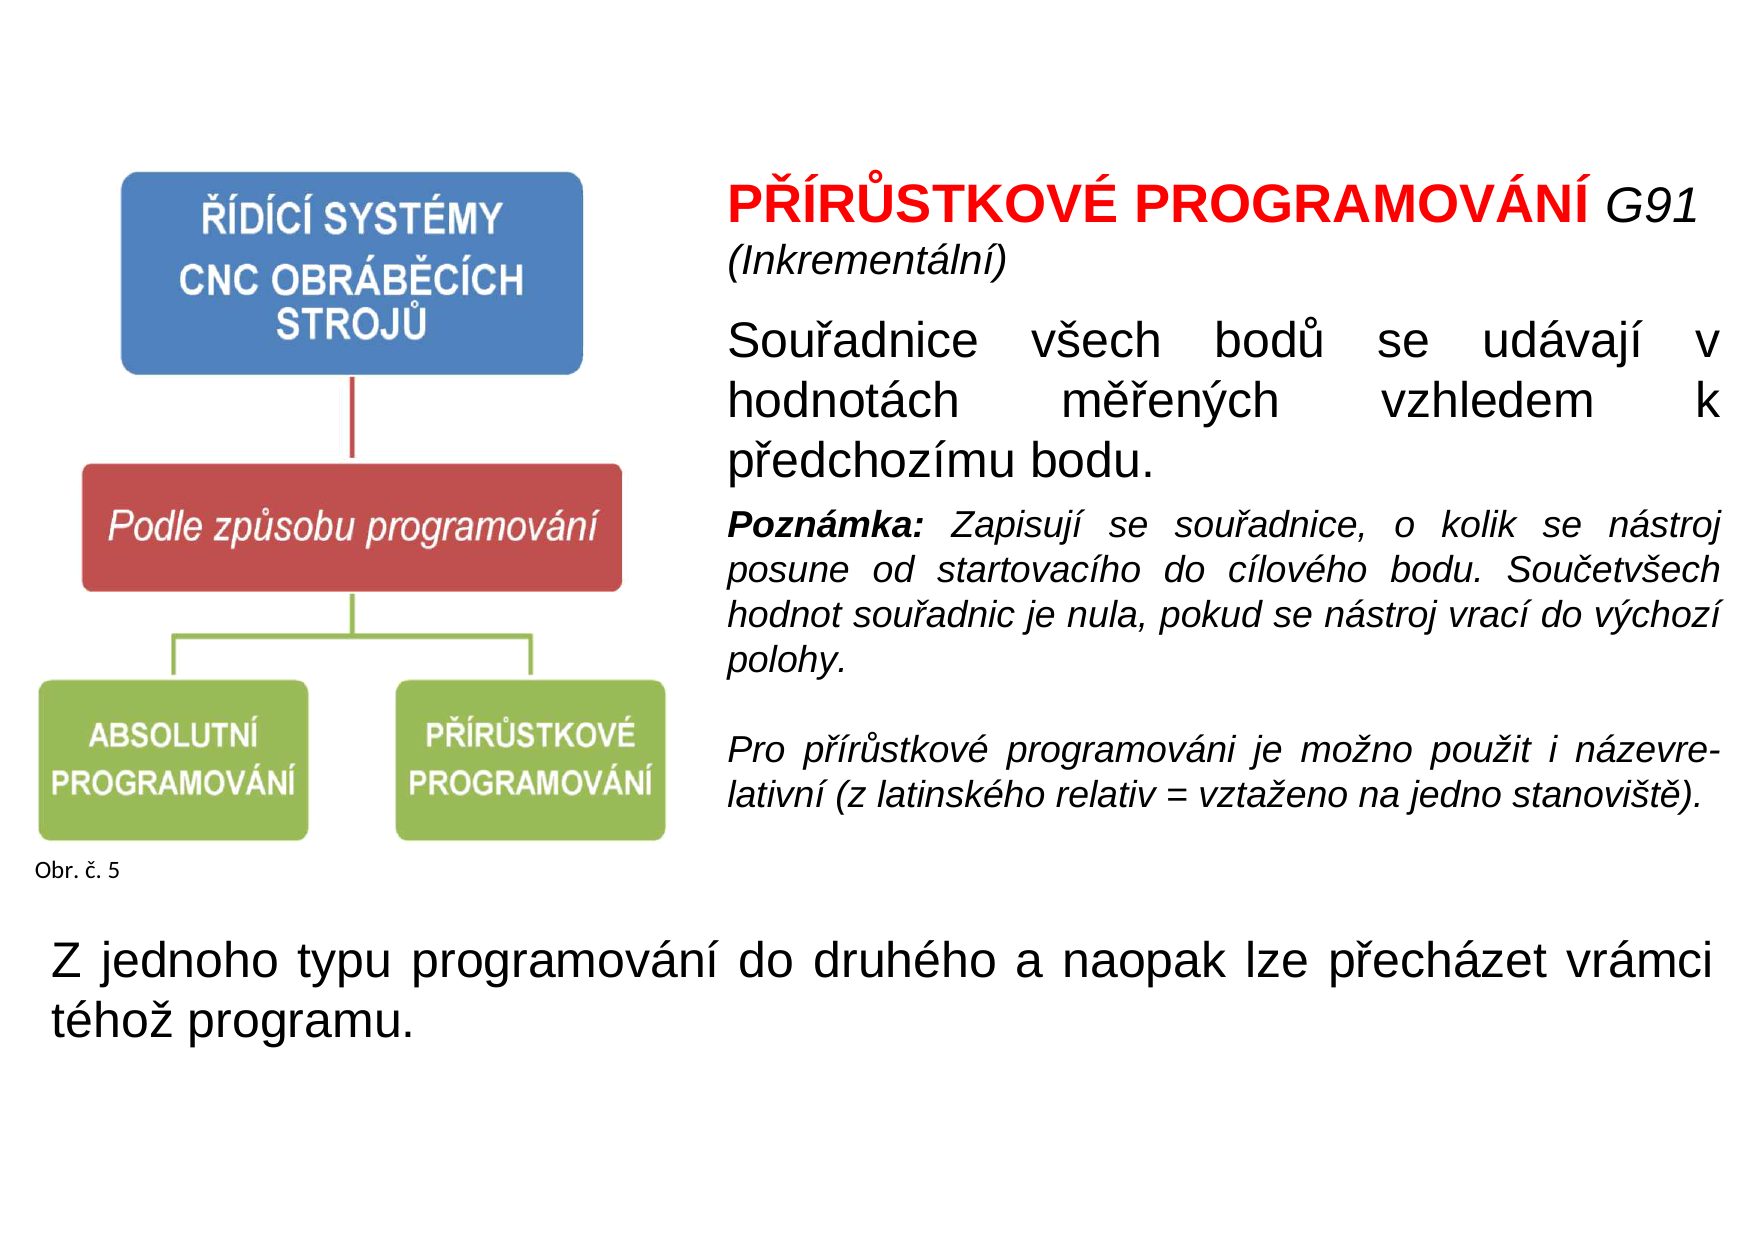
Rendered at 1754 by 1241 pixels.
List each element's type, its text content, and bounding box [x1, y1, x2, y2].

picture [14, 159, 683, 869]
text_box Obr. č. 5 [20, 845, 210, 891]
text_box PŘÍRŮSTKOVÉ PROGRAMOVÁNÍ G91 (Inkrementální) Souřadnice všech bodů se udávají v hodnotách měřených vzhledem k předchozímu bodu. Poznámka: Zapisují se souřadnice, o kolik se nástroj posune od startovacího do cílového bodu. Součet všech hodnot souřadnic je nula, pokud se nástroj vrací do výchozí polohy. Pro přírůstkové programováni je možno použit i název re-lativní (z latinského relativ = vztaženo na jedno stanoviště). [723, 167, 1722, 822]
text_box Z jednoho typu programování do druhého a naopak lze přecházet v rámci téhož programu. [49, 927, 1715, 1063]
